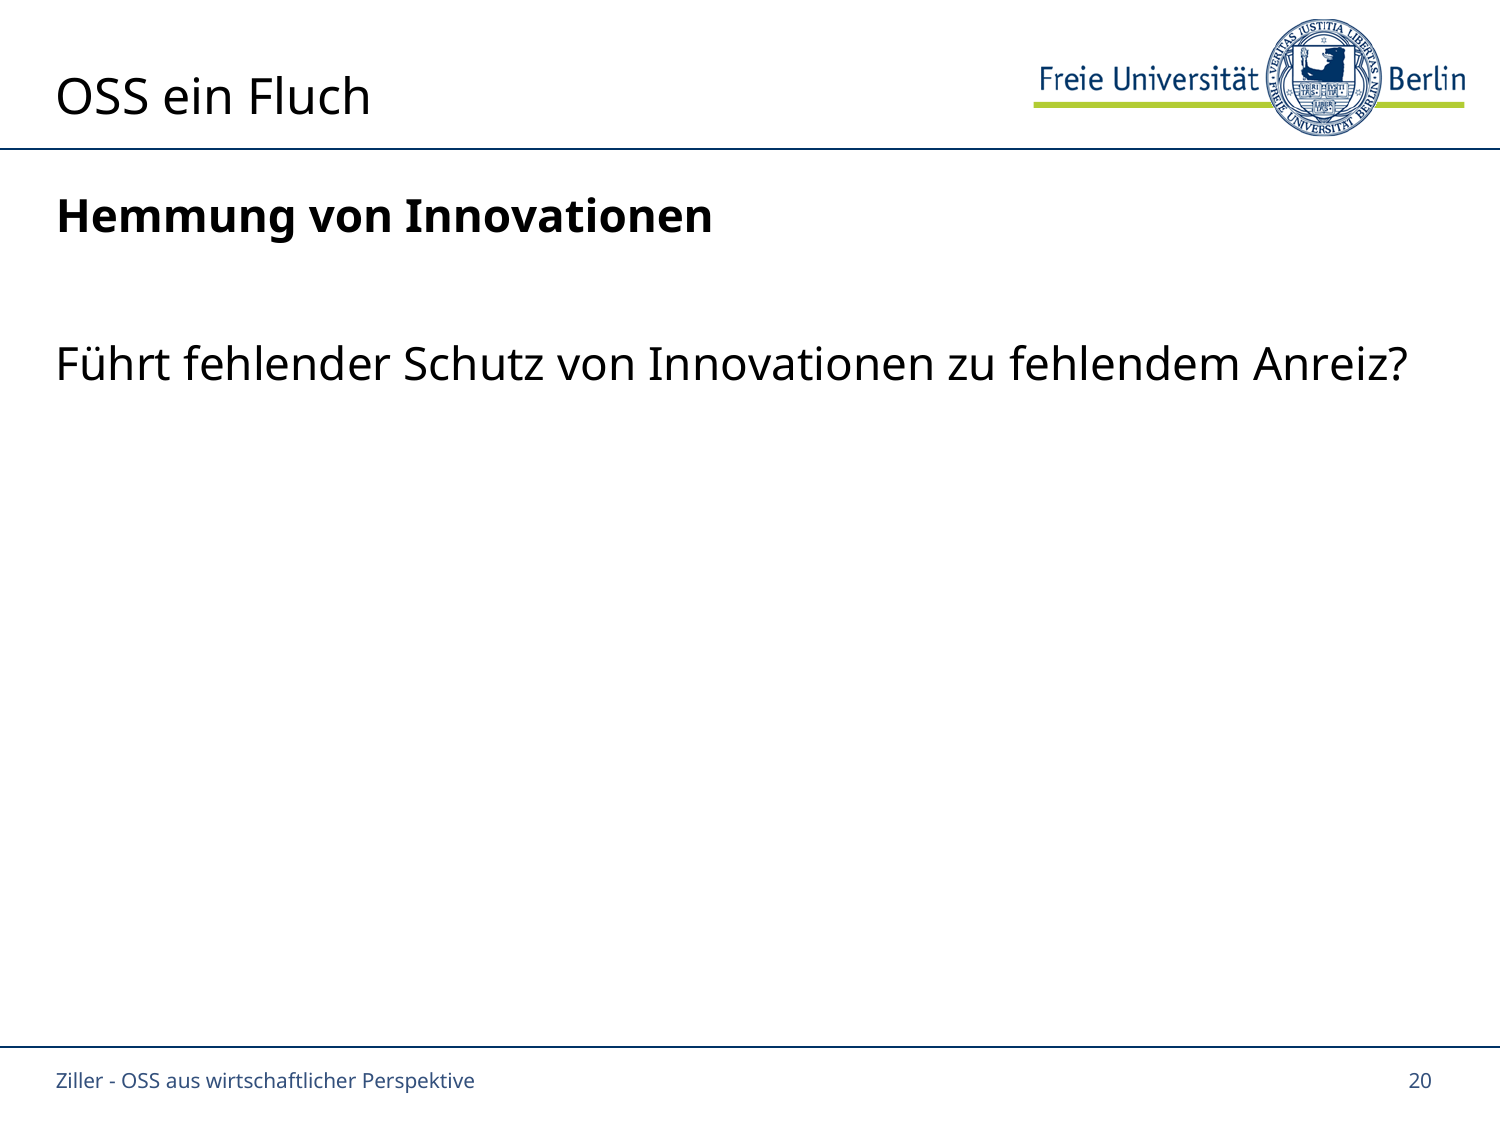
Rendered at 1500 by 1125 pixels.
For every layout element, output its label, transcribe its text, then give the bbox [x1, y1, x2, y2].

title OSS ein Fluch [41, 0, 1016, 138]
list Hemmung von Innovationen Führt fehlender Schutz von Innovationen zu fehlendem Anreiz? [41, 175, 1447, 1039]
picture [1033, 19, 1470, 137]
